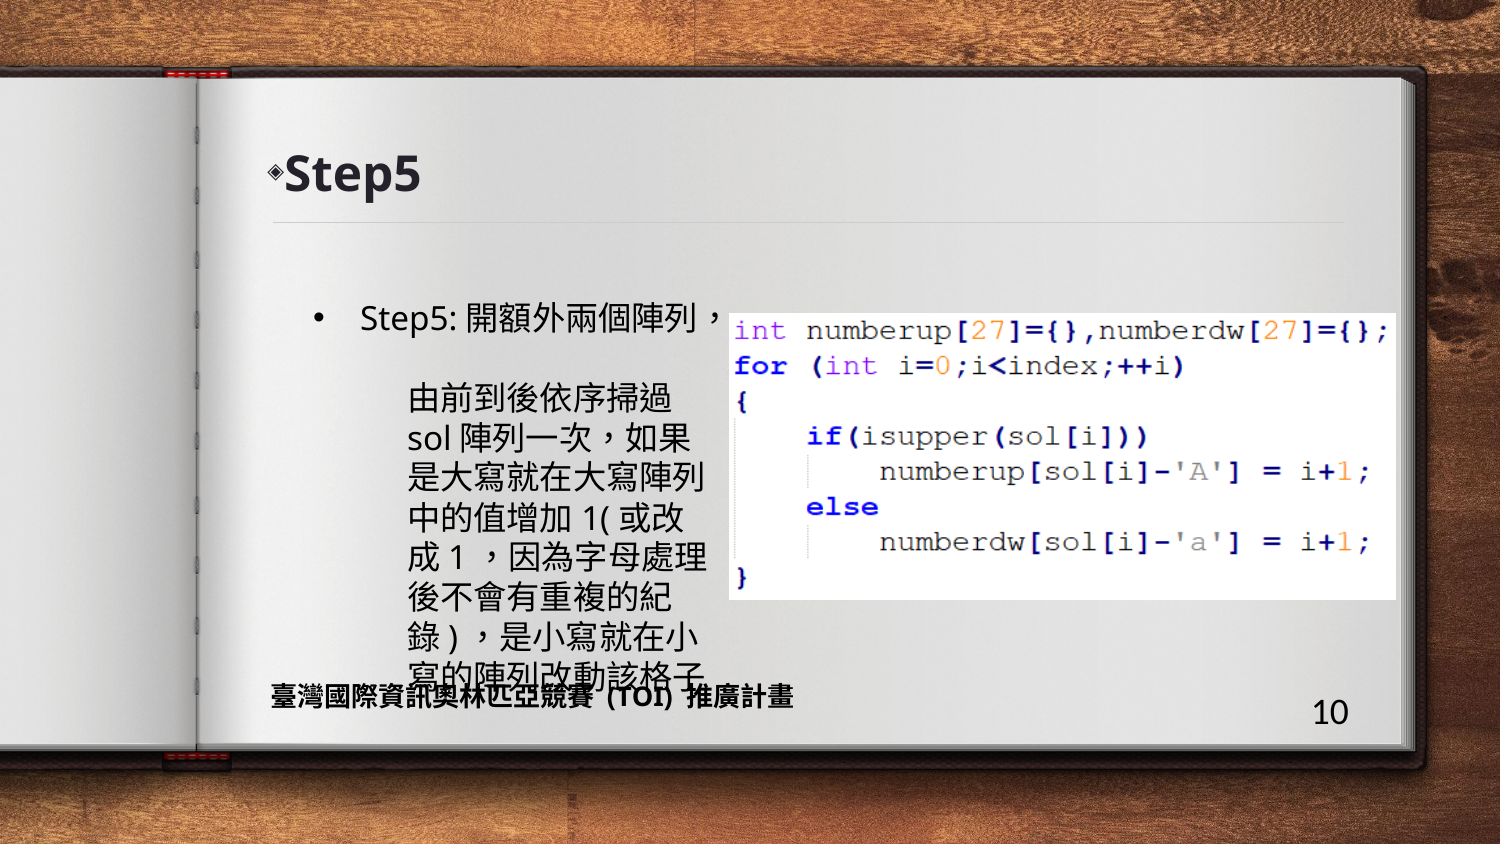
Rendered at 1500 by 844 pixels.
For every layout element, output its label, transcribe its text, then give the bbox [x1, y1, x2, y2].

text_box [1295, 672, 1386, 737]
text_box Step5:開額外兩個陣列， 由前到後依序掃過sol陣列一次，如果是大寫就在大寫陣列中的值增加1(或改成1，因為字母處理後不會有重複的紀錄)，是小寫就在小寫的陣列改動該格子 [298, 289, 730, 628]
picture [729, 313, 1396, 601]
list Step5 [252, 126, 1194, 216]
